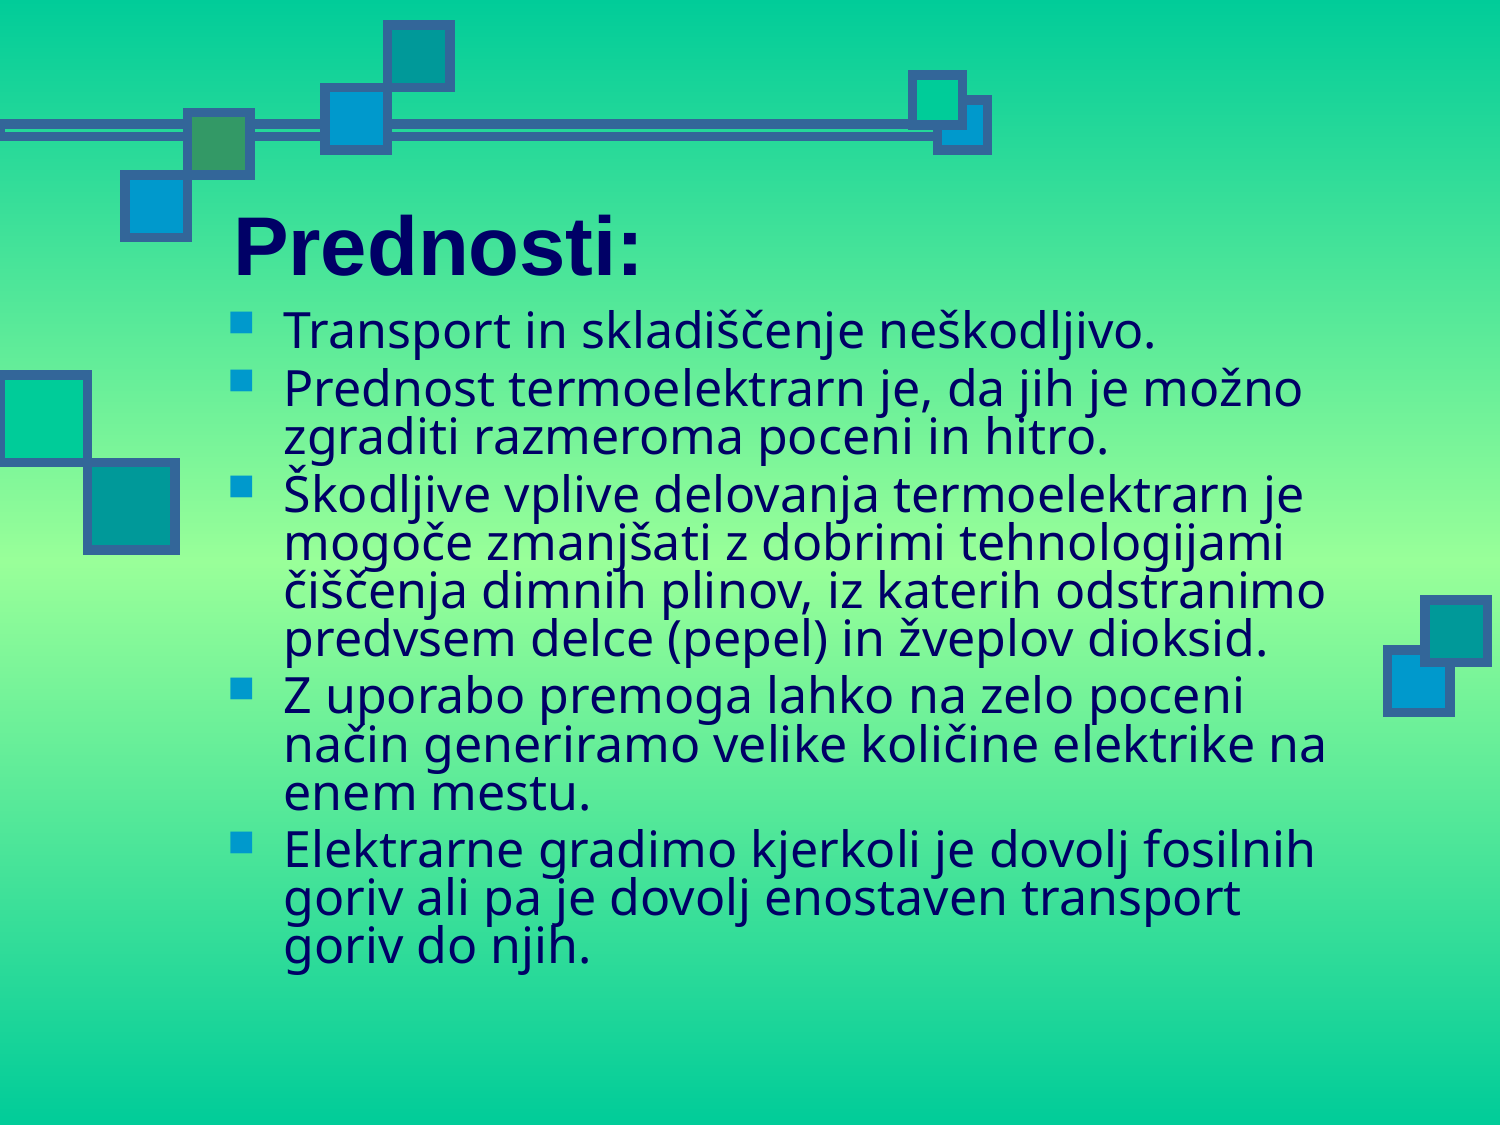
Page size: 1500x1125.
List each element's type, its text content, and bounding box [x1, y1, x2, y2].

list Transport in skladiščenje neškodljivo. Prednost termoelektrarn je, da jih je možno zgraditi razmeroma poceni in hitro. Škodljive vplive delovanja termoelektrarn je mogoče zmanjšati z dobrimi tehnologijami čiščenja dimnih plinov, iz katerih odstranimo predvsem delce (pepel) in žveplov dioksid. Z uporabo premoga lahko na zelo poceni način generiramo velike količine elektrike na enem mestu. Elektrarne gradimo kjerkoli je dovolj fosilnih goriv ali pa je dovolj enostaven transport goriv do njih. [212, 302, 1375, 1013]
text_box Prednosti: [218, 196, 1282, 302]
